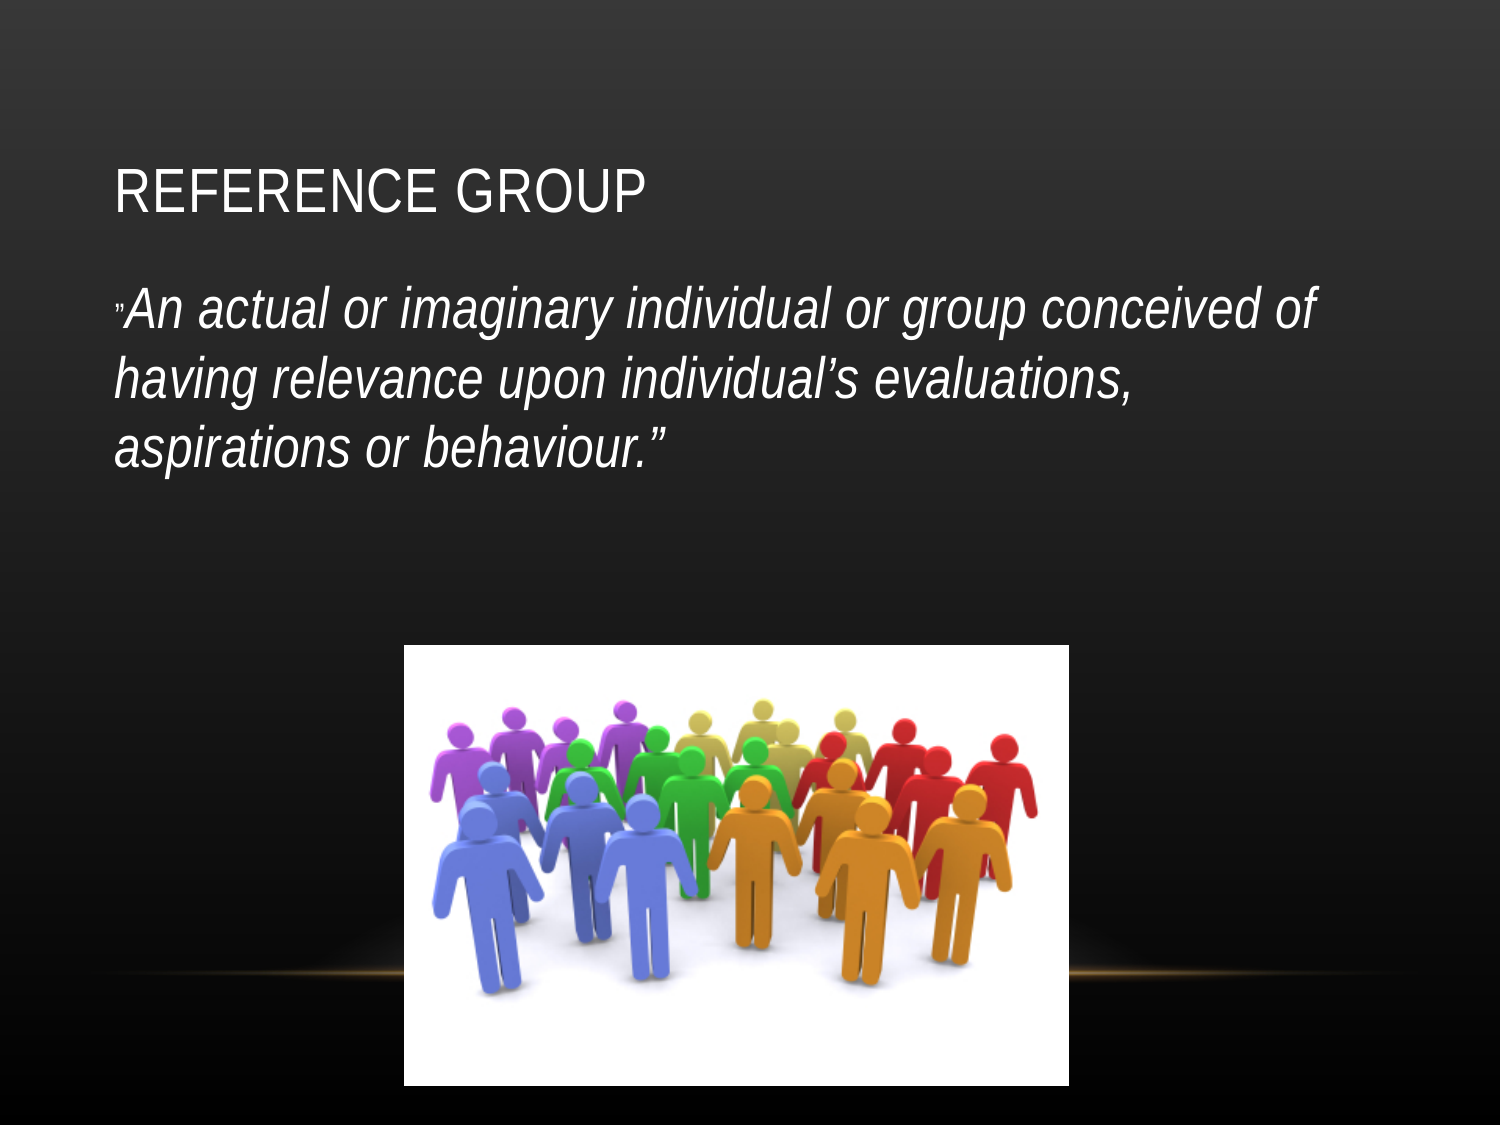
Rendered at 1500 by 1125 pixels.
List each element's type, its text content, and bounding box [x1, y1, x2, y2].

title Reference Group [99, 45, 1400, 233]
picture [404, 645, 1069, 1086]
list ”An actual or imaginary individual or group conceived of having relevance upon individual’s evaluations, aspirations or behaviour.” [99, 262, 1400, 938]
